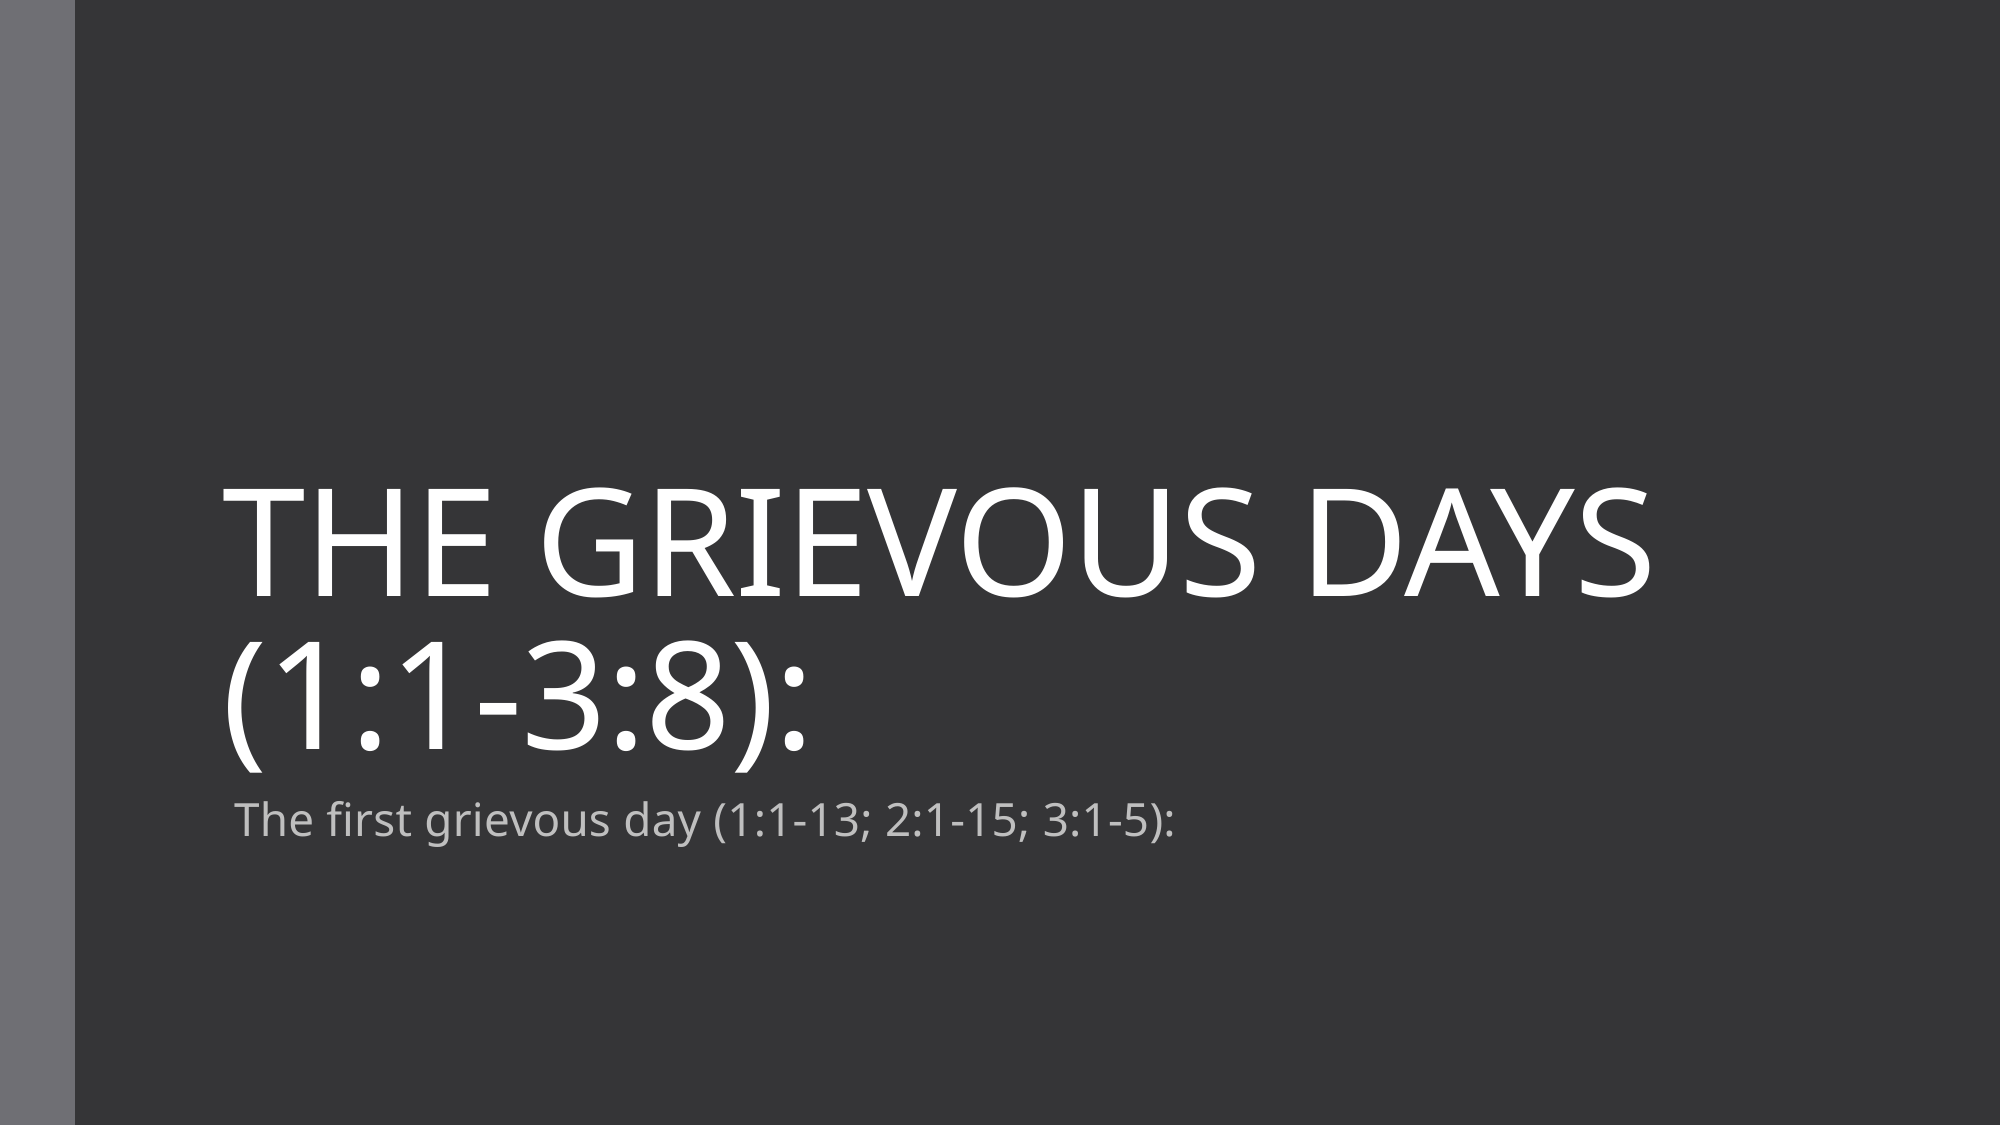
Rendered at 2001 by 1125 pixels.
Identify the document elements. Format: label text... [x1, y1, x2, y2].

subtitle The first grievous day (1:1-13; 2:1-15; 3:1-5): [206, 787, 1752, 1066]
title THE GRIEVOUS DAYS (1:1-3:8): [206, 124, 1752, 787]
